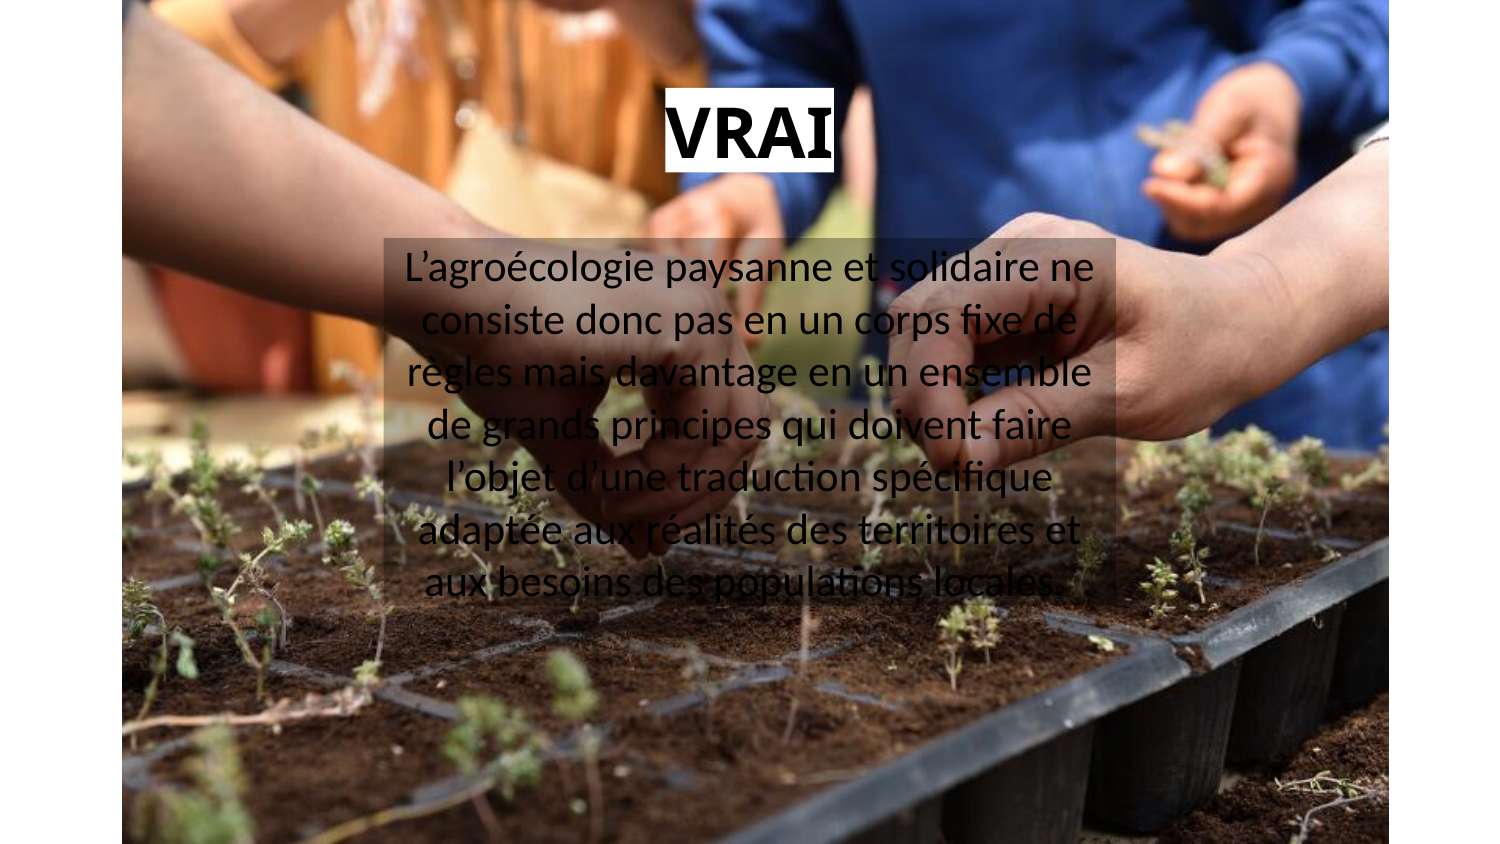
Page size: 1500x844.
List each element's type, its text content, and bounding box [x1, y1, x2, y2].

text_box VRAI [665, 87, 834, 173]
text_box L’agroécologie paysanne et solidaire ne consiste donc pas en un corps fixe de règles mais davantage en un ensemble de grands principes qui doivent faire l’objet d’une traduction spécifique adaptée aux réalités des territoires et aux besoins des populations locales. [383, 238, 1116, 606]
picture [122, 0, 1389, 844]
